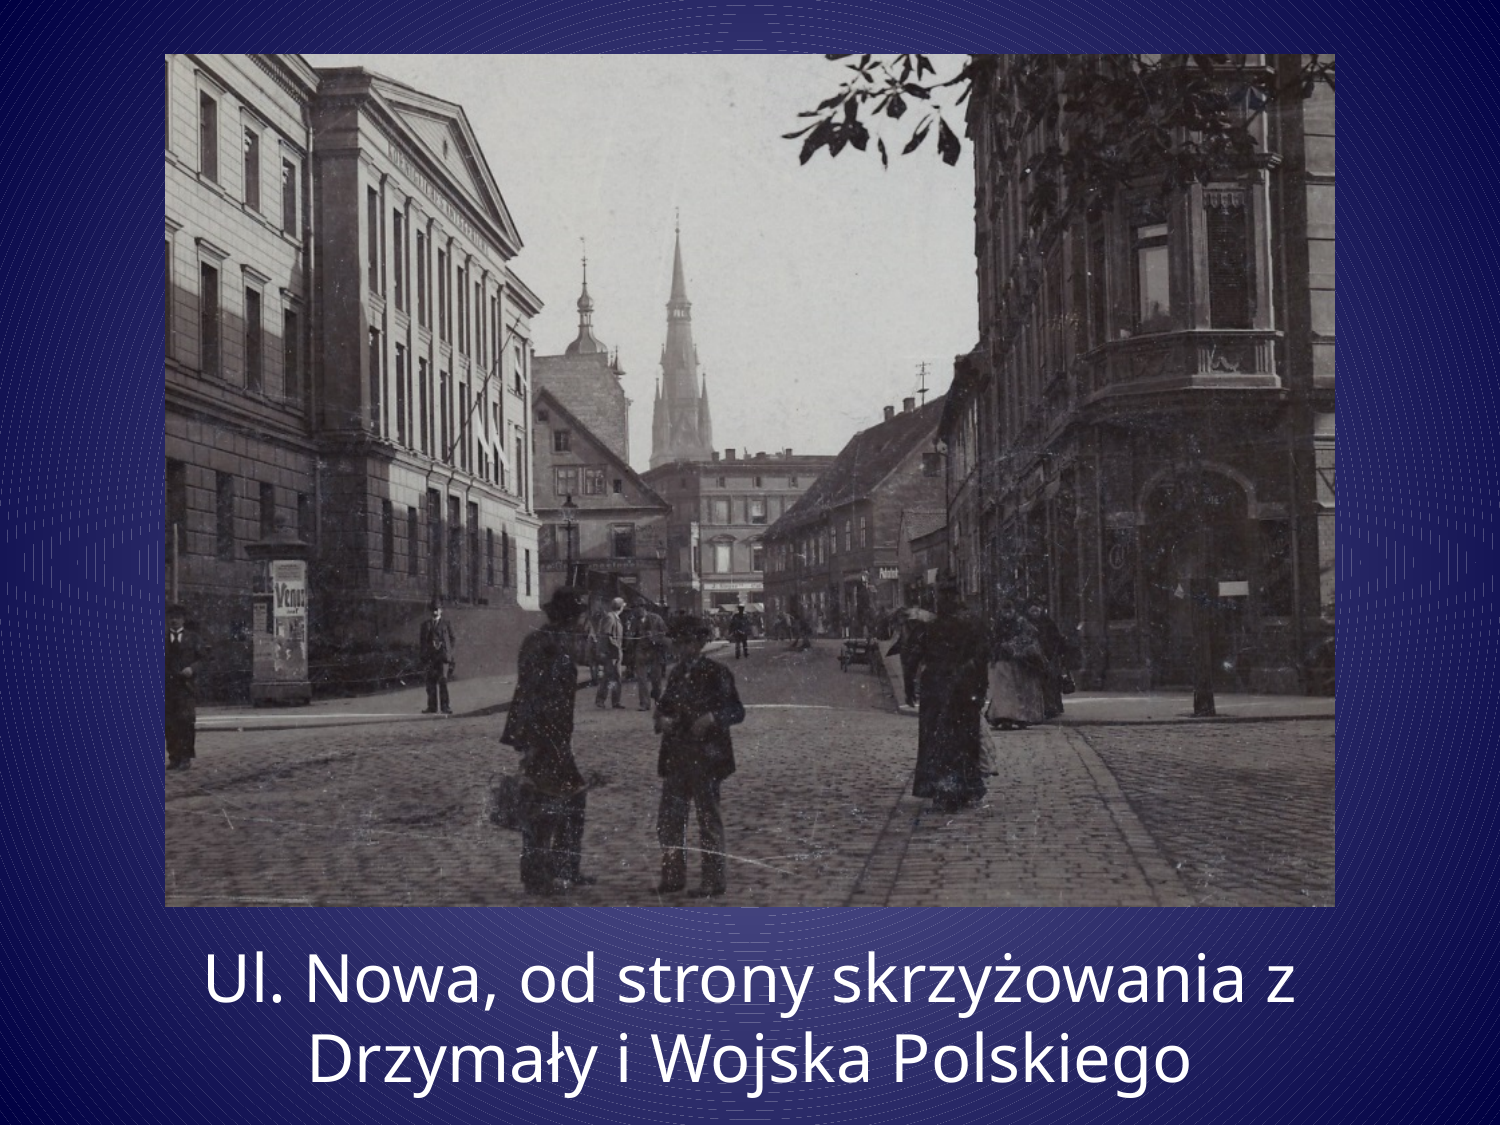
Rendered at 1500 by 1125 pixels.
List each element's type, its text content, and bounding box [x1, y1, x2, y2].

text_box Ul. Nowa, od strony skrzyżowania z Drzymały i Wojska Polskiego [159, 928, 1341, 1106]
picture [165, 54, 1335, 907]
